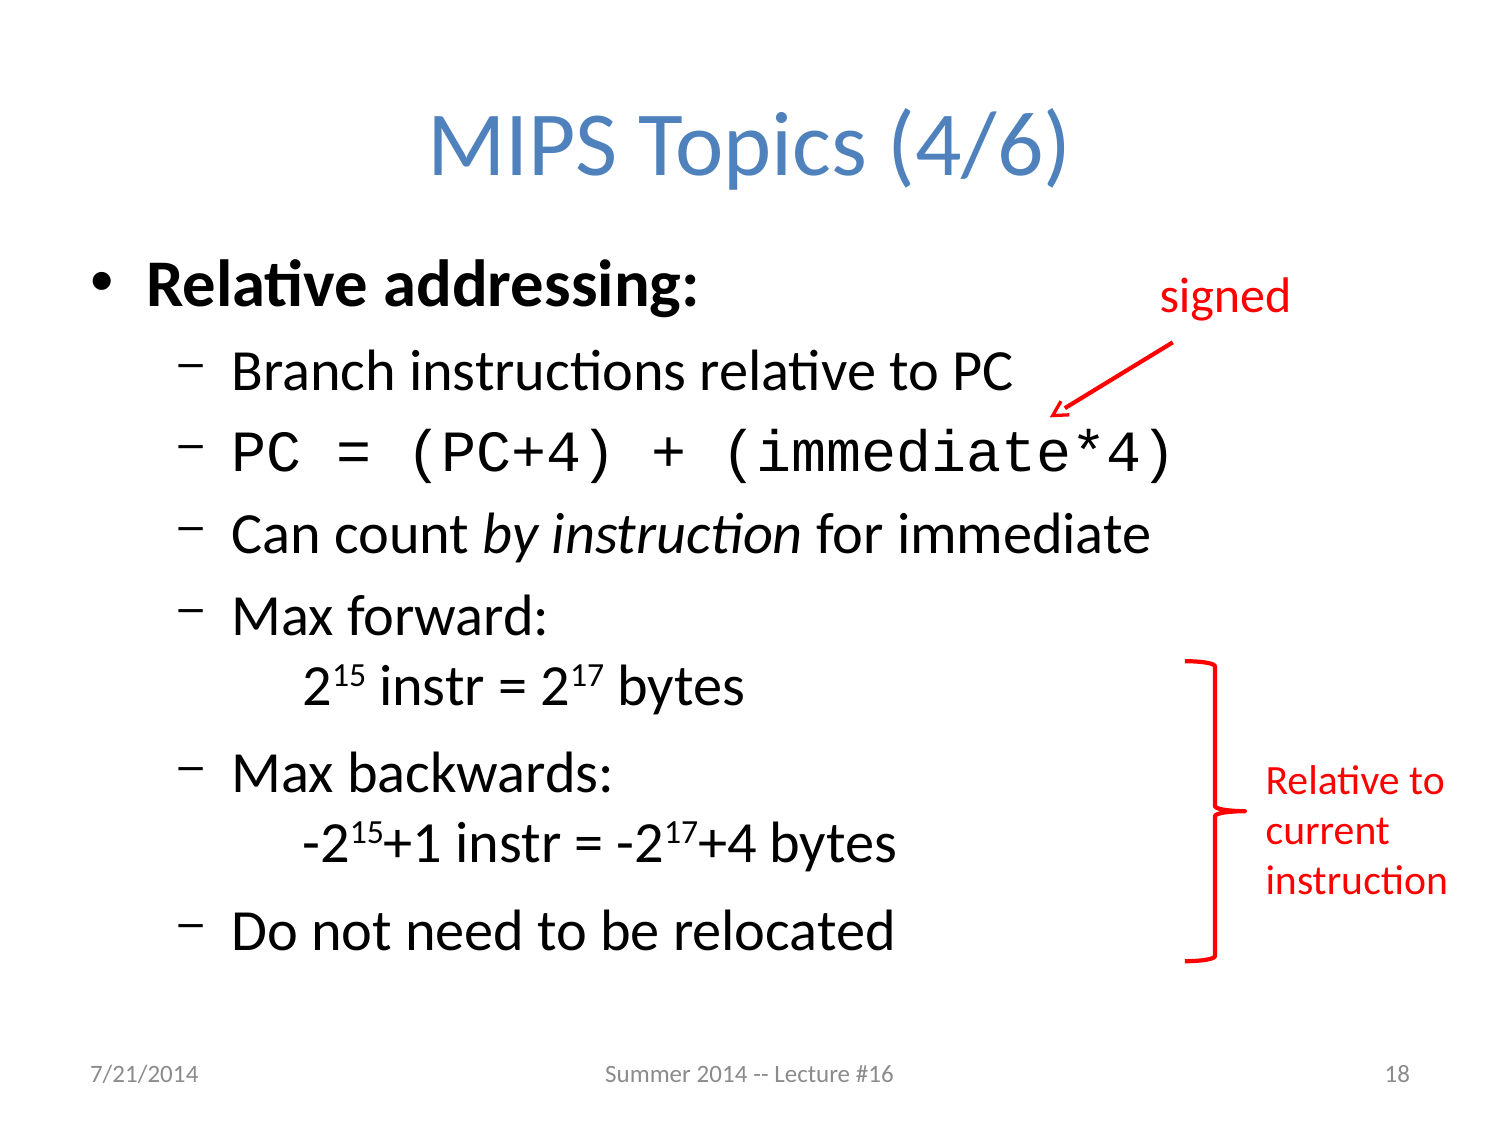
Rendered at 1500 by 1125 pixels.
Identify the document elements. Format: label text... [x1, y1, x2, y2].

text_box Relative to current instruction [1250, 645, 1464, 910]
slide_number 7/21/2014 [75, 1042, 425, 1103]
slide_number <number> [1074, 1042, 1425, 1103]
title MIPS Topics (4/6) [75, 45, 1425, 233]
text_box signed [1144, 254, 1307, 330]
list Relative addressing: Branch instructions relative to PC PC = (PC+4) + (immediate*4) Can count by instruction for immediate Max forward: 215 instr = 217 bytes Max backwards: -215+1 instr = -217+4 bytes Do not need to be relocated [75, 232, 1261, 1043]
footer Summer 2014 -- Lecture #16 [512, 1042, 988, 1103]
